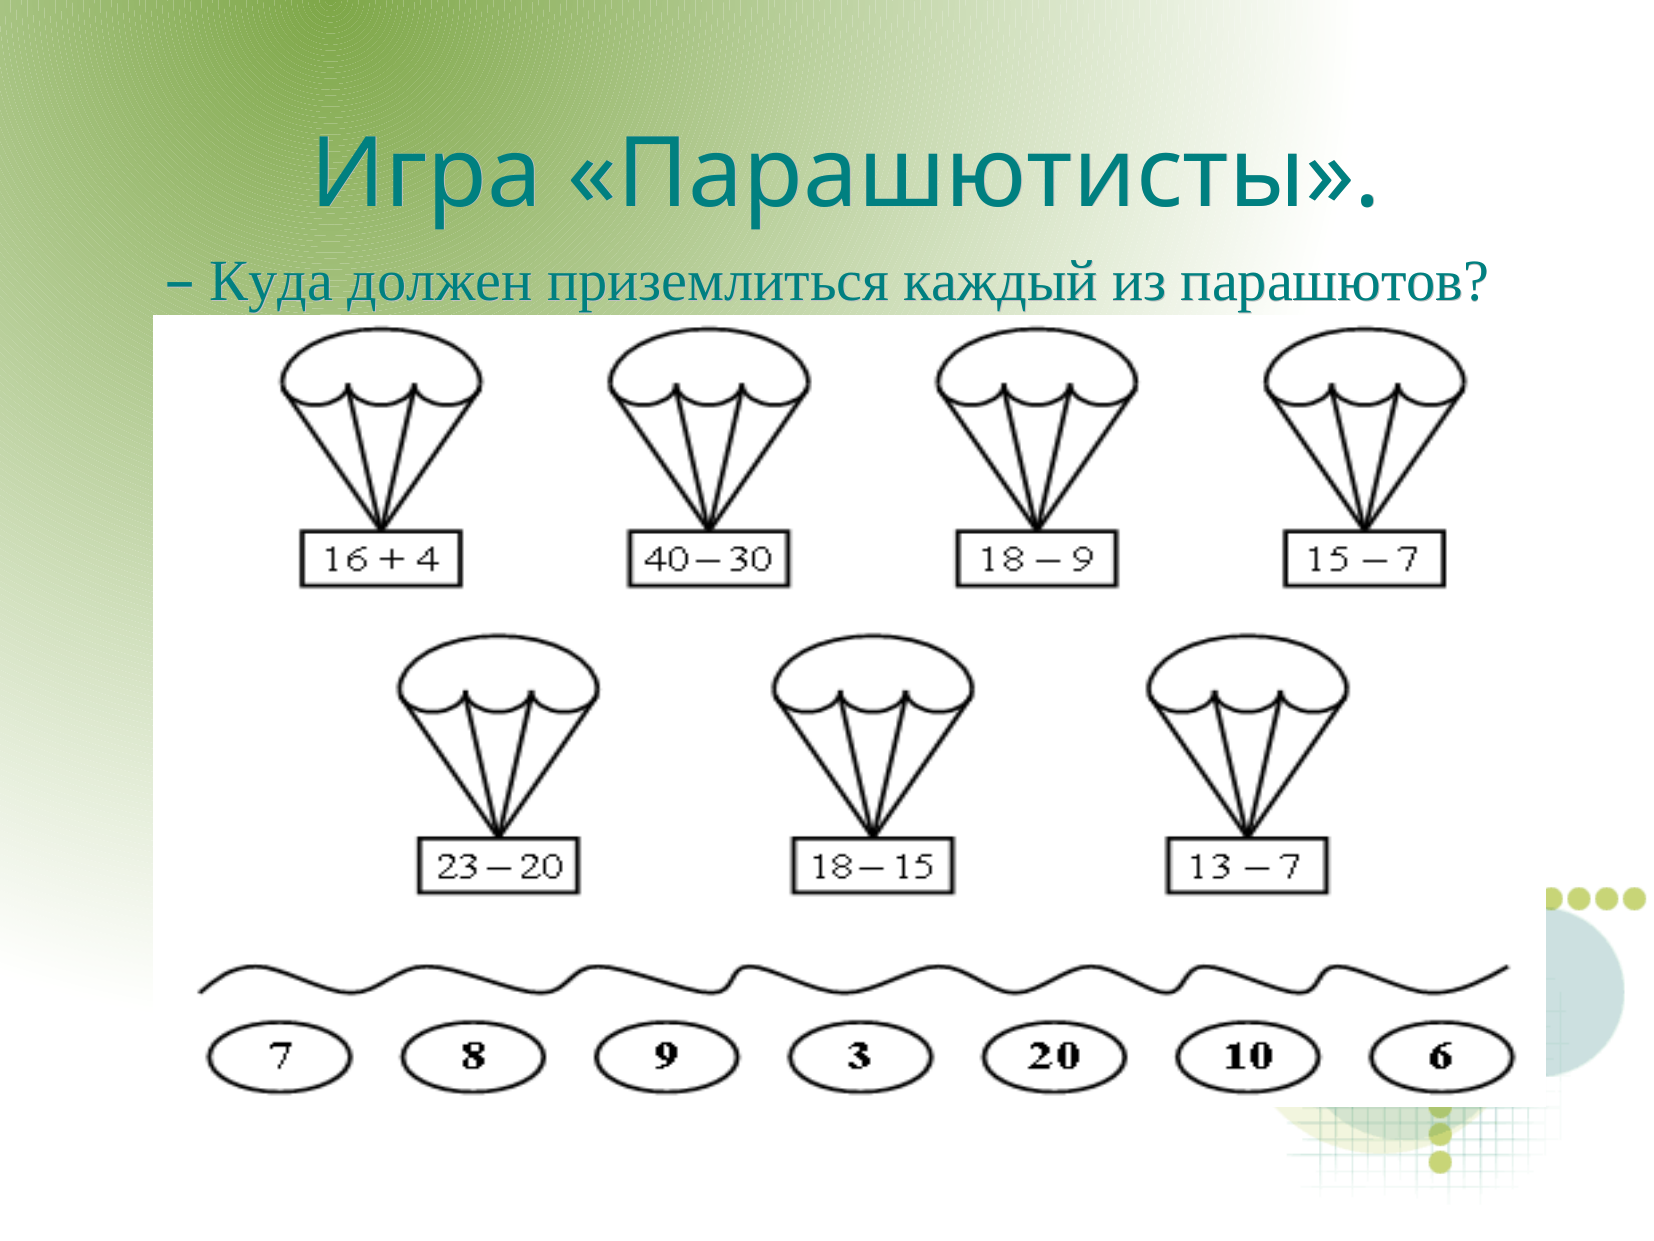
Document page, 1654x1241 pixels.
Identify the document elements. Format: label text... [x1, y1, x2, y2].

title Игра «Парашютисты». – Куда должен приземлиться каждый из парашютов? [121, 102, 1534, 310]
picture [153, 315, 1654, 1211]
